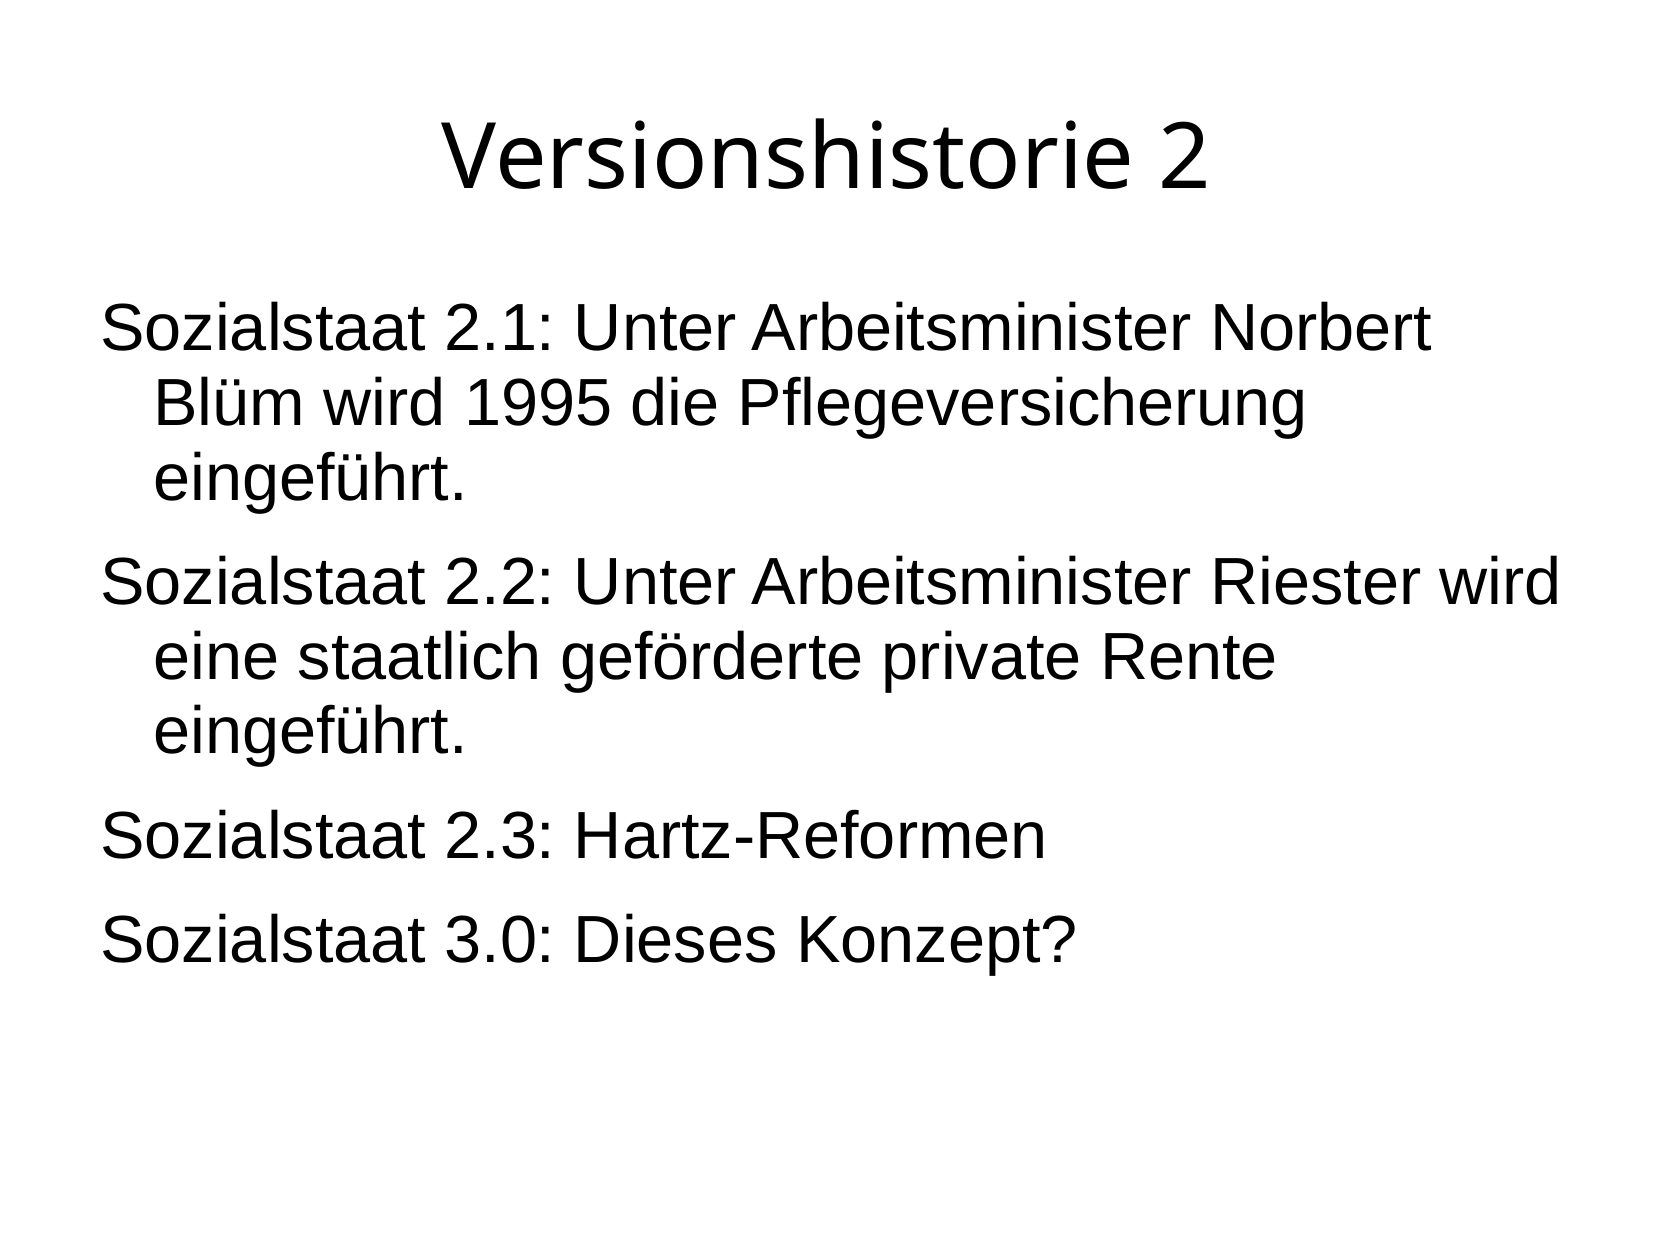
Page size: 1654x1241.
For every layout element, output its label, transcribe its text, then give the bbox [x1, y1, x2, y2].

title Versionshistorie 2 [82, 49, 1571, 257]
list Sozialstaat 2.1: Unter Arbeitsminister Norbert Blüm wird 1995 die Pflegeversicherung eingeführt. Sozialstaat 2.2: Unter Arbeitsminister Riester wird eine staatlich geförderte private Rente eingeführt. Sozialstaat 2.3: Hartz-Reformen Sozialstaat 3.0: Dieses Konzept? [82, 290, 1571, 1094]
